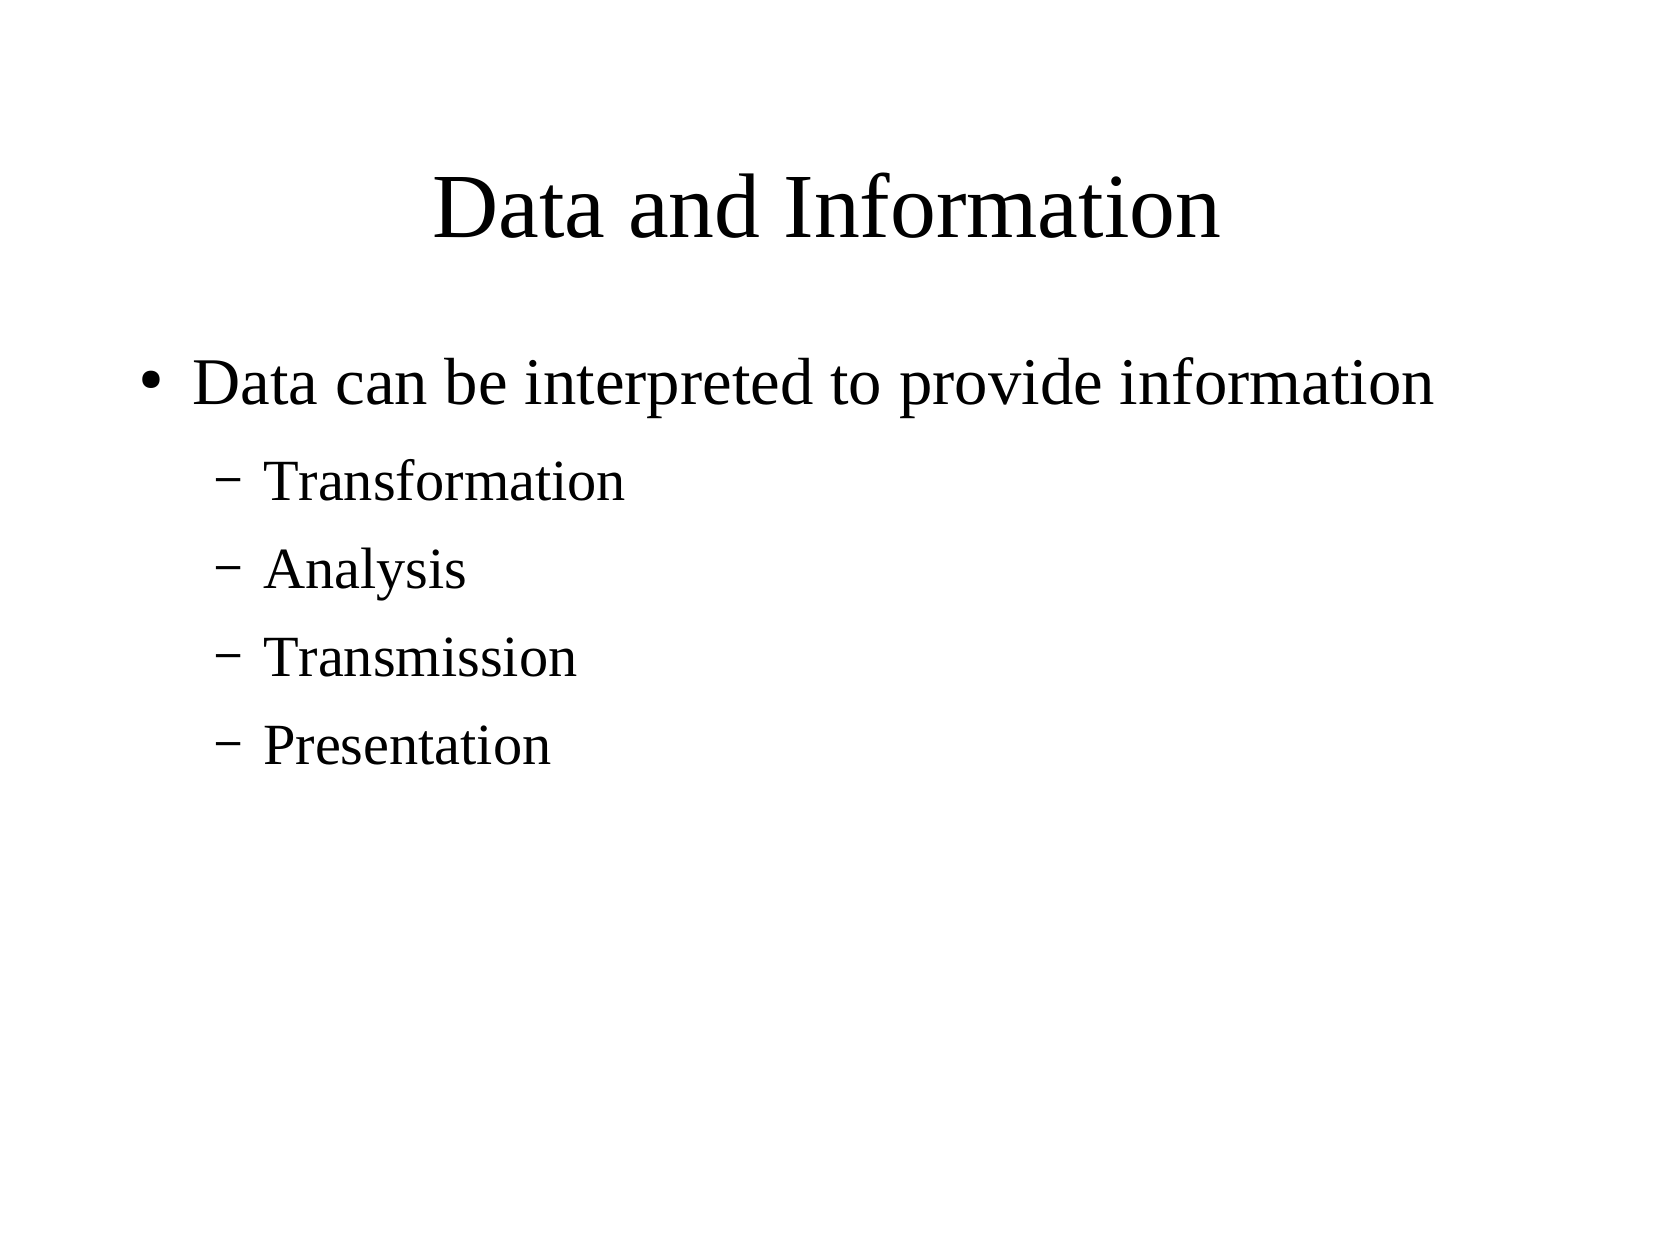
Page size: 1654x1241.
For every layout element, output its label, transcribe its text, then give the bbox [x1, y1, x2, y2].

title Data and Information [121, 102, 1534, 311]
list Data can be interpreted to provide information Transformation Analysis Transmission Presentation [121, 344, 1534, 1127]
